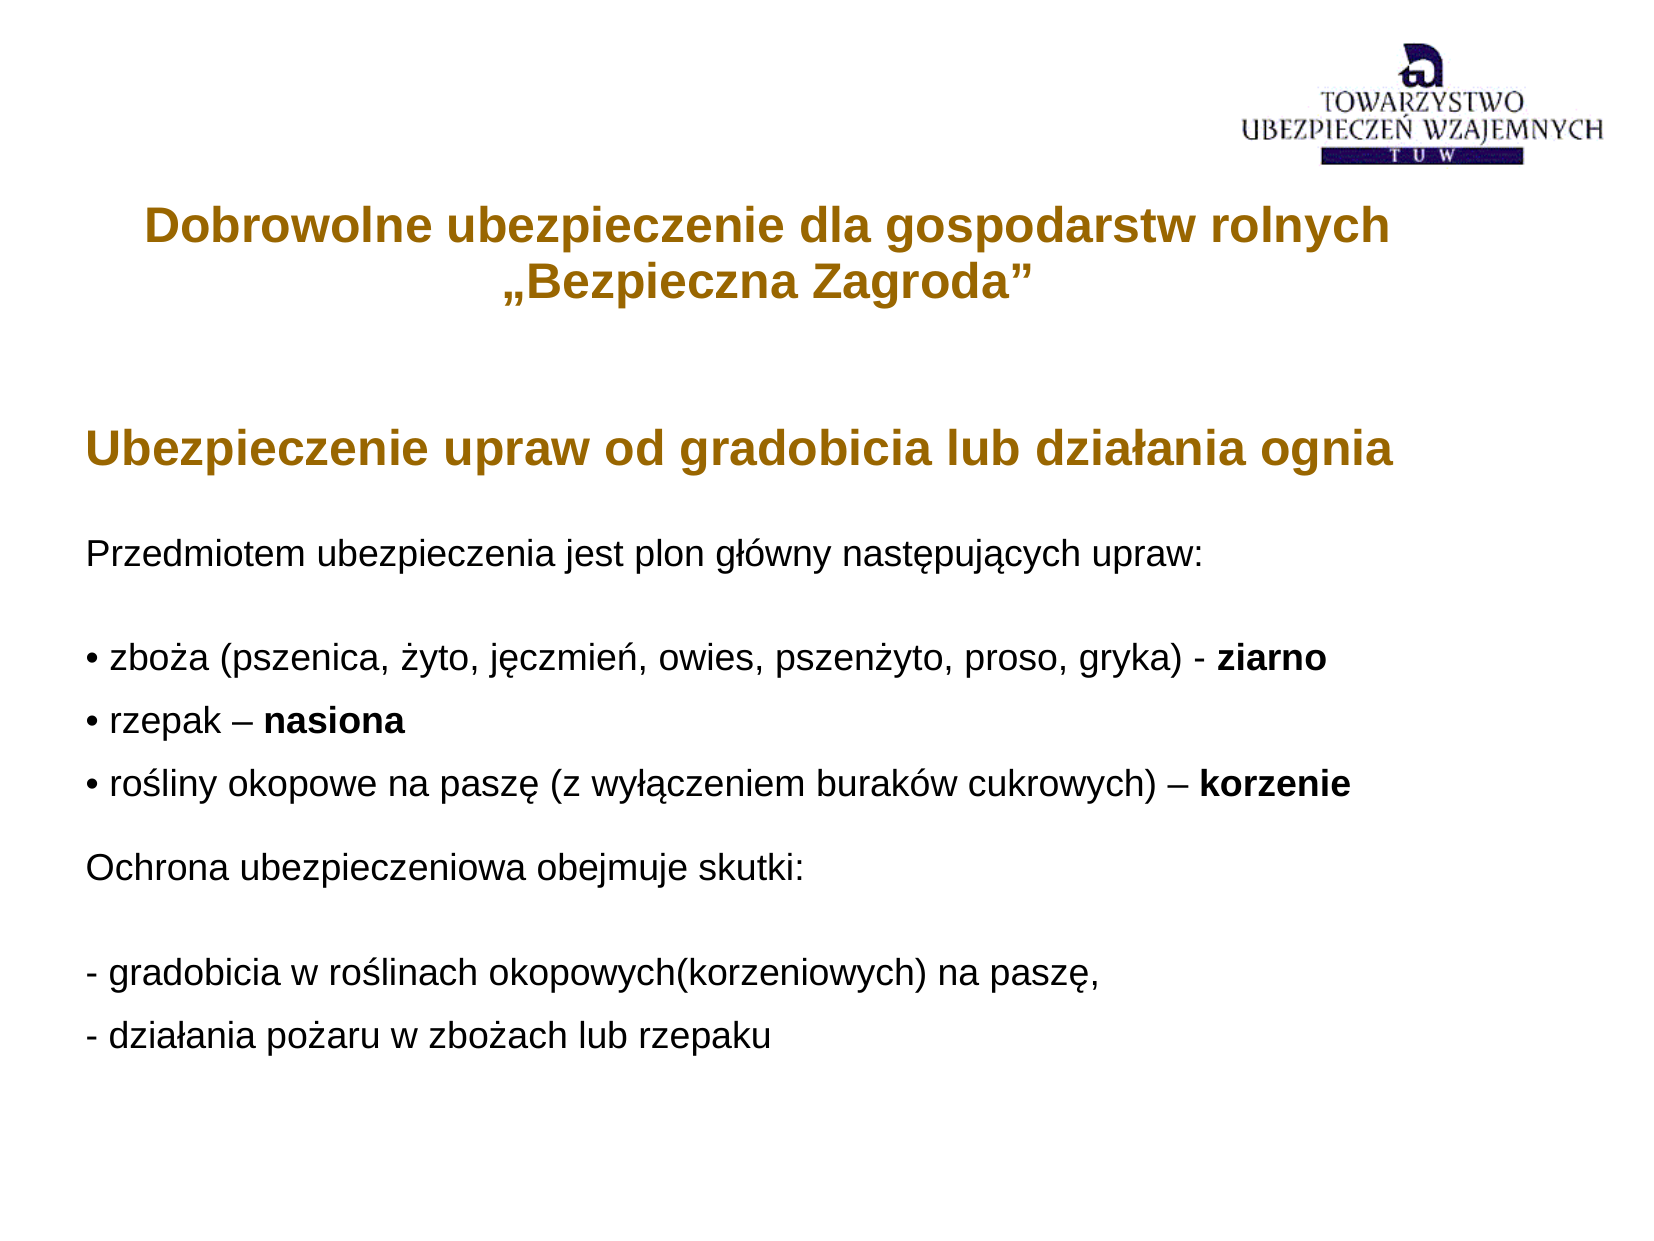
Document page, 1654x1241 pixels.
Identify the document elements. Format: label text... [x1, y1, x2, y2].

text_box Dobrowolne ubezpieczenie dla gospodarstw rolnych „Bezpieczna Zagroda” Ubezpieczenie upraw od gradobicia lub działania ognia Przedmiotem ubezpieczenia jest plon główny następujących upraw: • zboża (pszenica, żyto, jęczmień, owies, pszenżyto, proso, gryka) - ziarno • rzepak – nasiona • rośliny okopowe na paszę (z wyłączeniem buraków cukrowych) – korzenie Ochrona ubezpieczeniowa obejmuje skutki: - gradobicia w roślinach okopowych(korzeniowych) na paszę, - działania pożaru w zbożach lub rzepaku [70, 190, 1465, 1178]
picture [1240, 41, 1605, 169]
